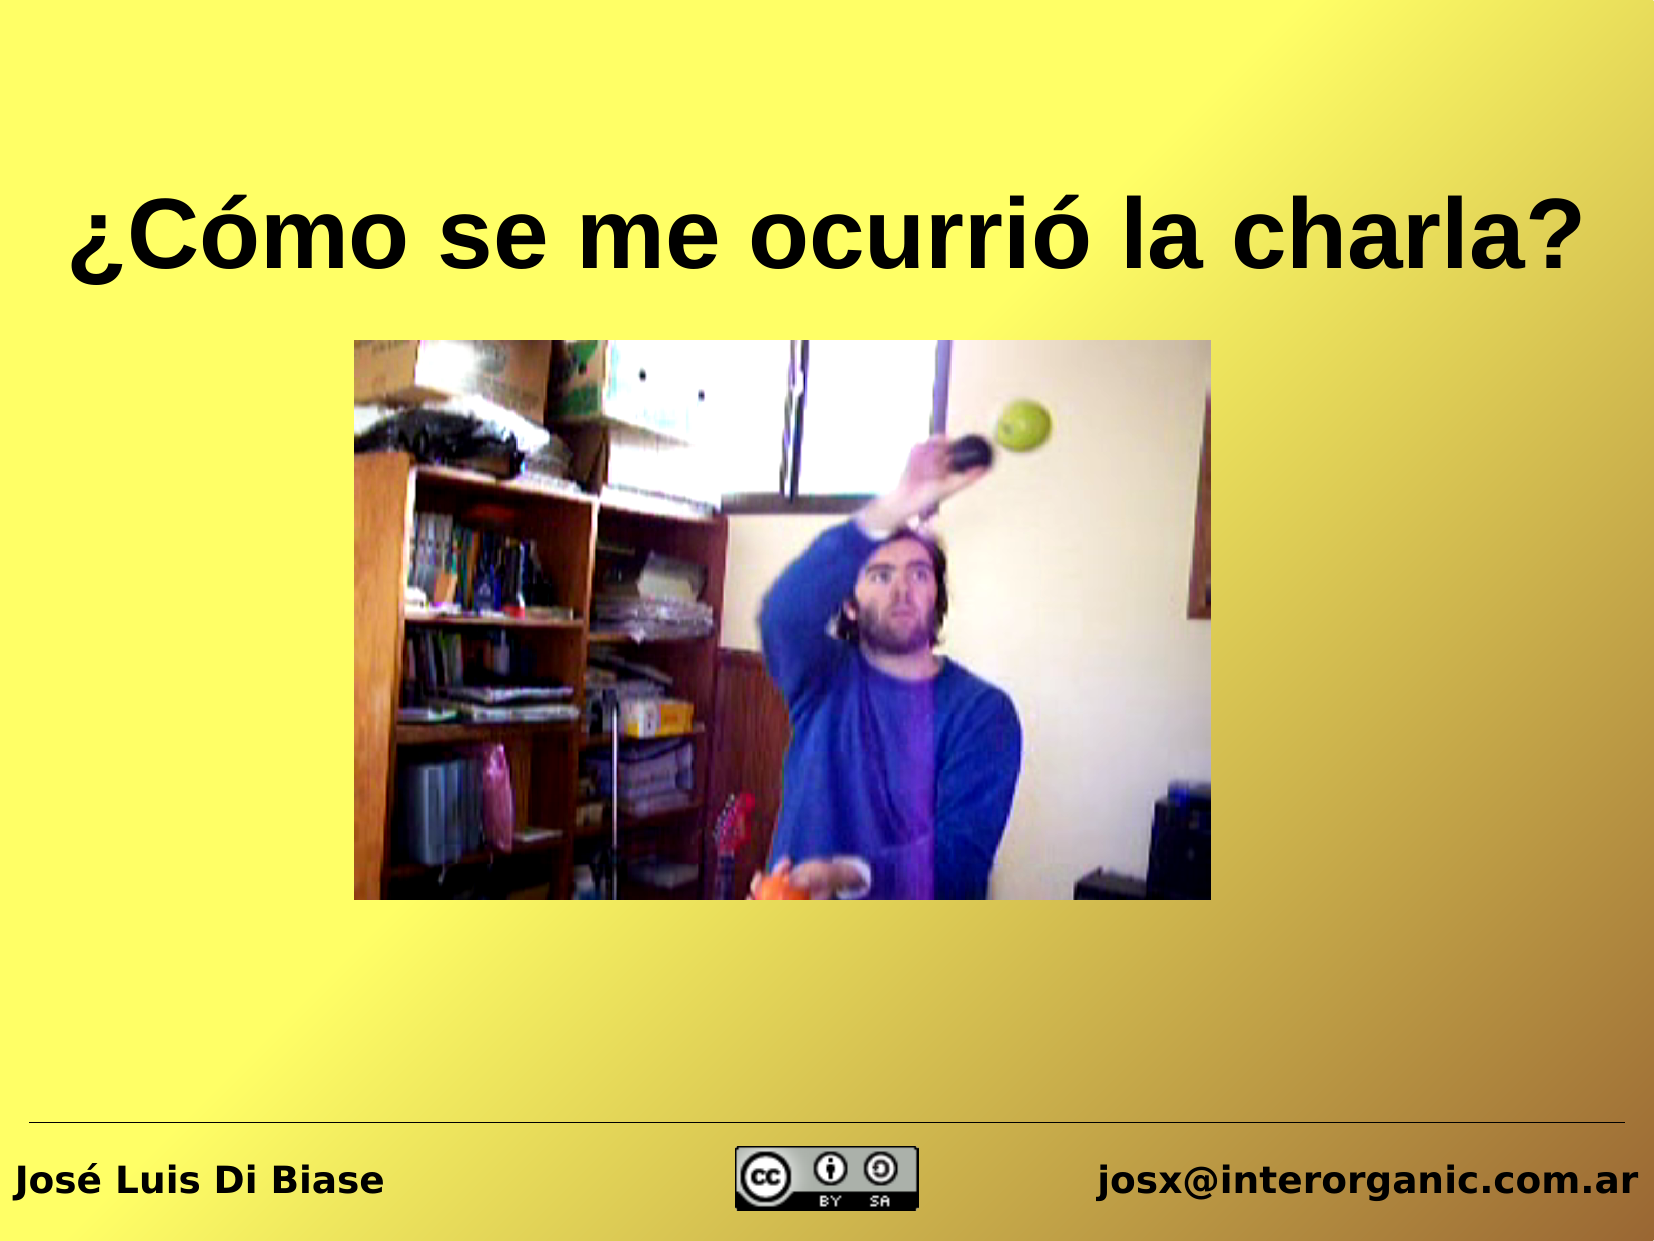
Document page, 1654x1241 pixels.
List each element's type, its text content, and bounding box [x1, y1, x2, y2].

text_box josx@interorganic.com.ar [1033, 1151, 1654, 1211]
picture [354, 340, 1211, 900]
text_box ¿Cómo se me ocurrió la charla? [29, 59, 1625, 1093]
picture [735, 1146, 919, 1211]
text_box José Luis Di Biase [0, 1151, 414, 1211]
